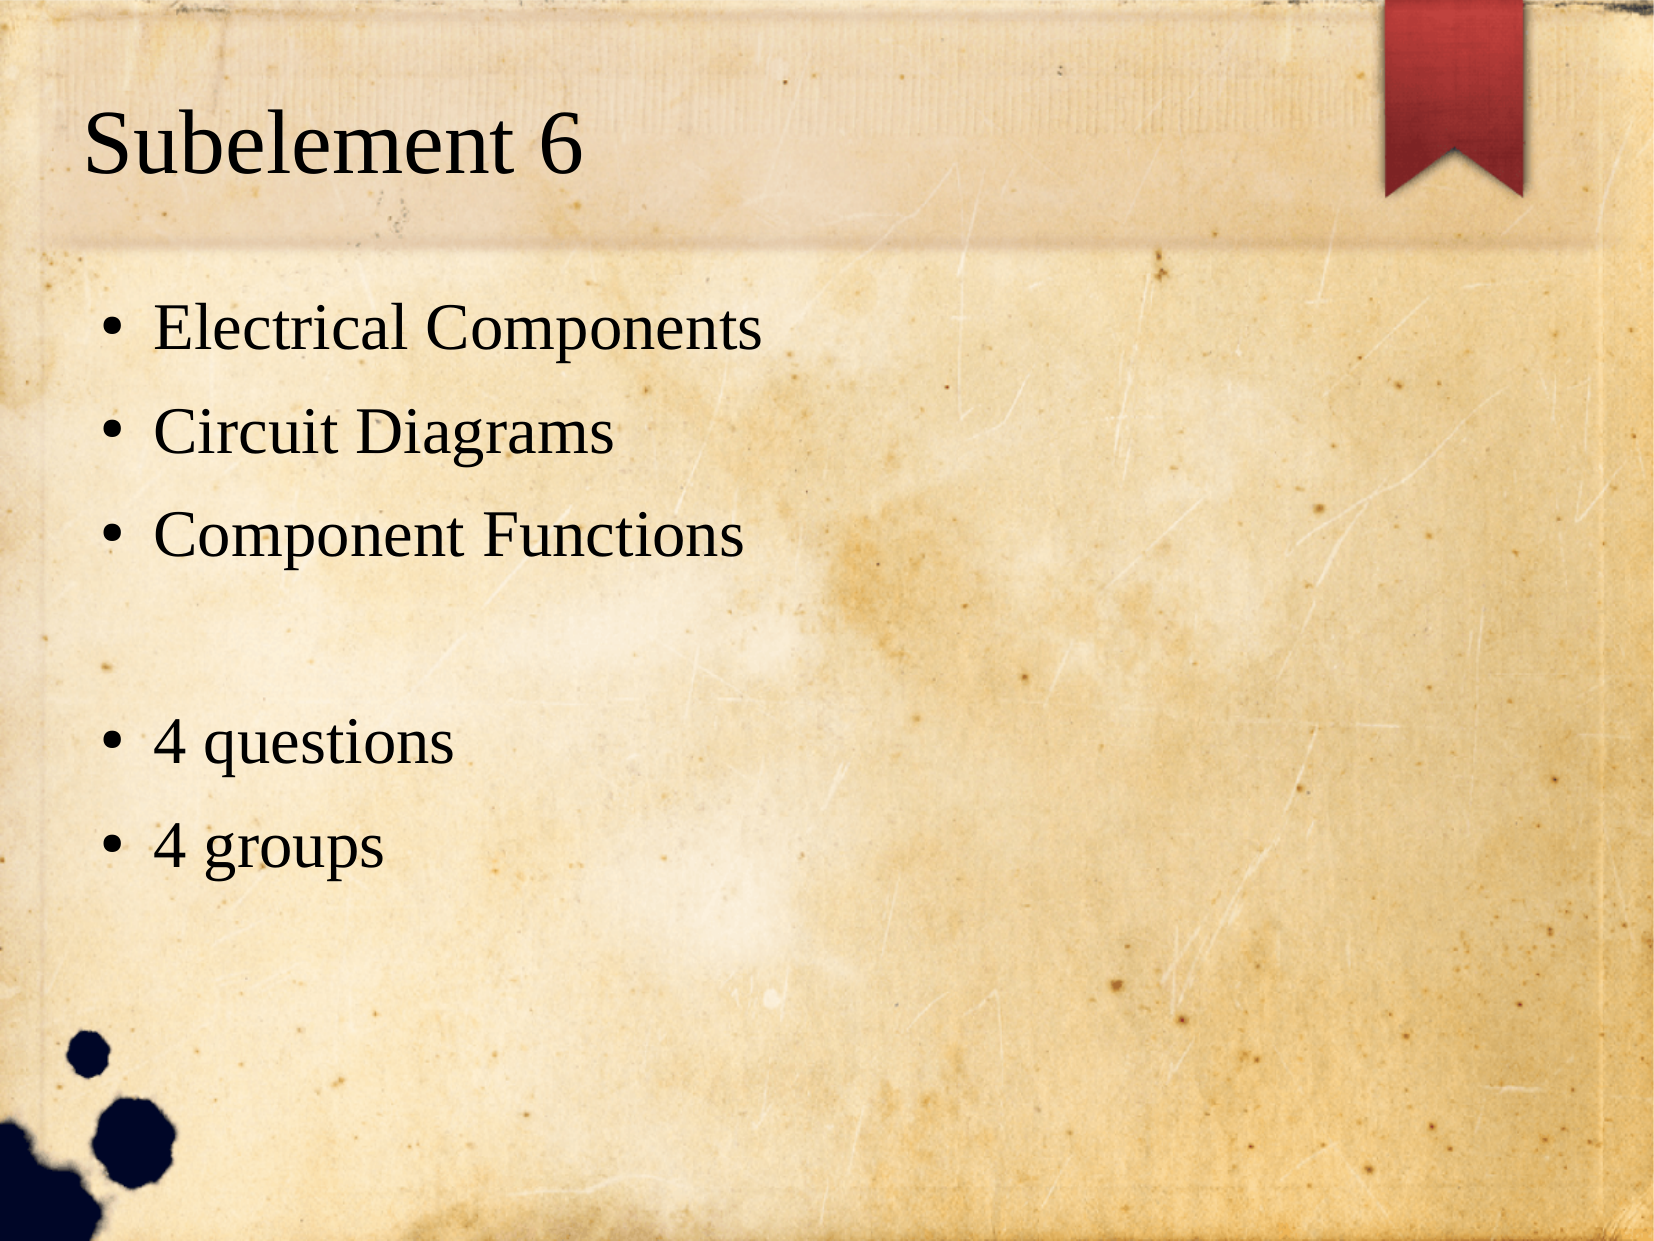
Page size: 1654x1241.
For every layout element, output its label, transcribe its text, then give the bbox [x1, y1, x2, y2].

list Electrical Components Circuit Diagrams Component Functions 4 questions 4 groups [82, 290, 1538, 1010]
picture [0, 0, 1654, 1241]
title Subelement 6 [82, 49, 1347, 237]
